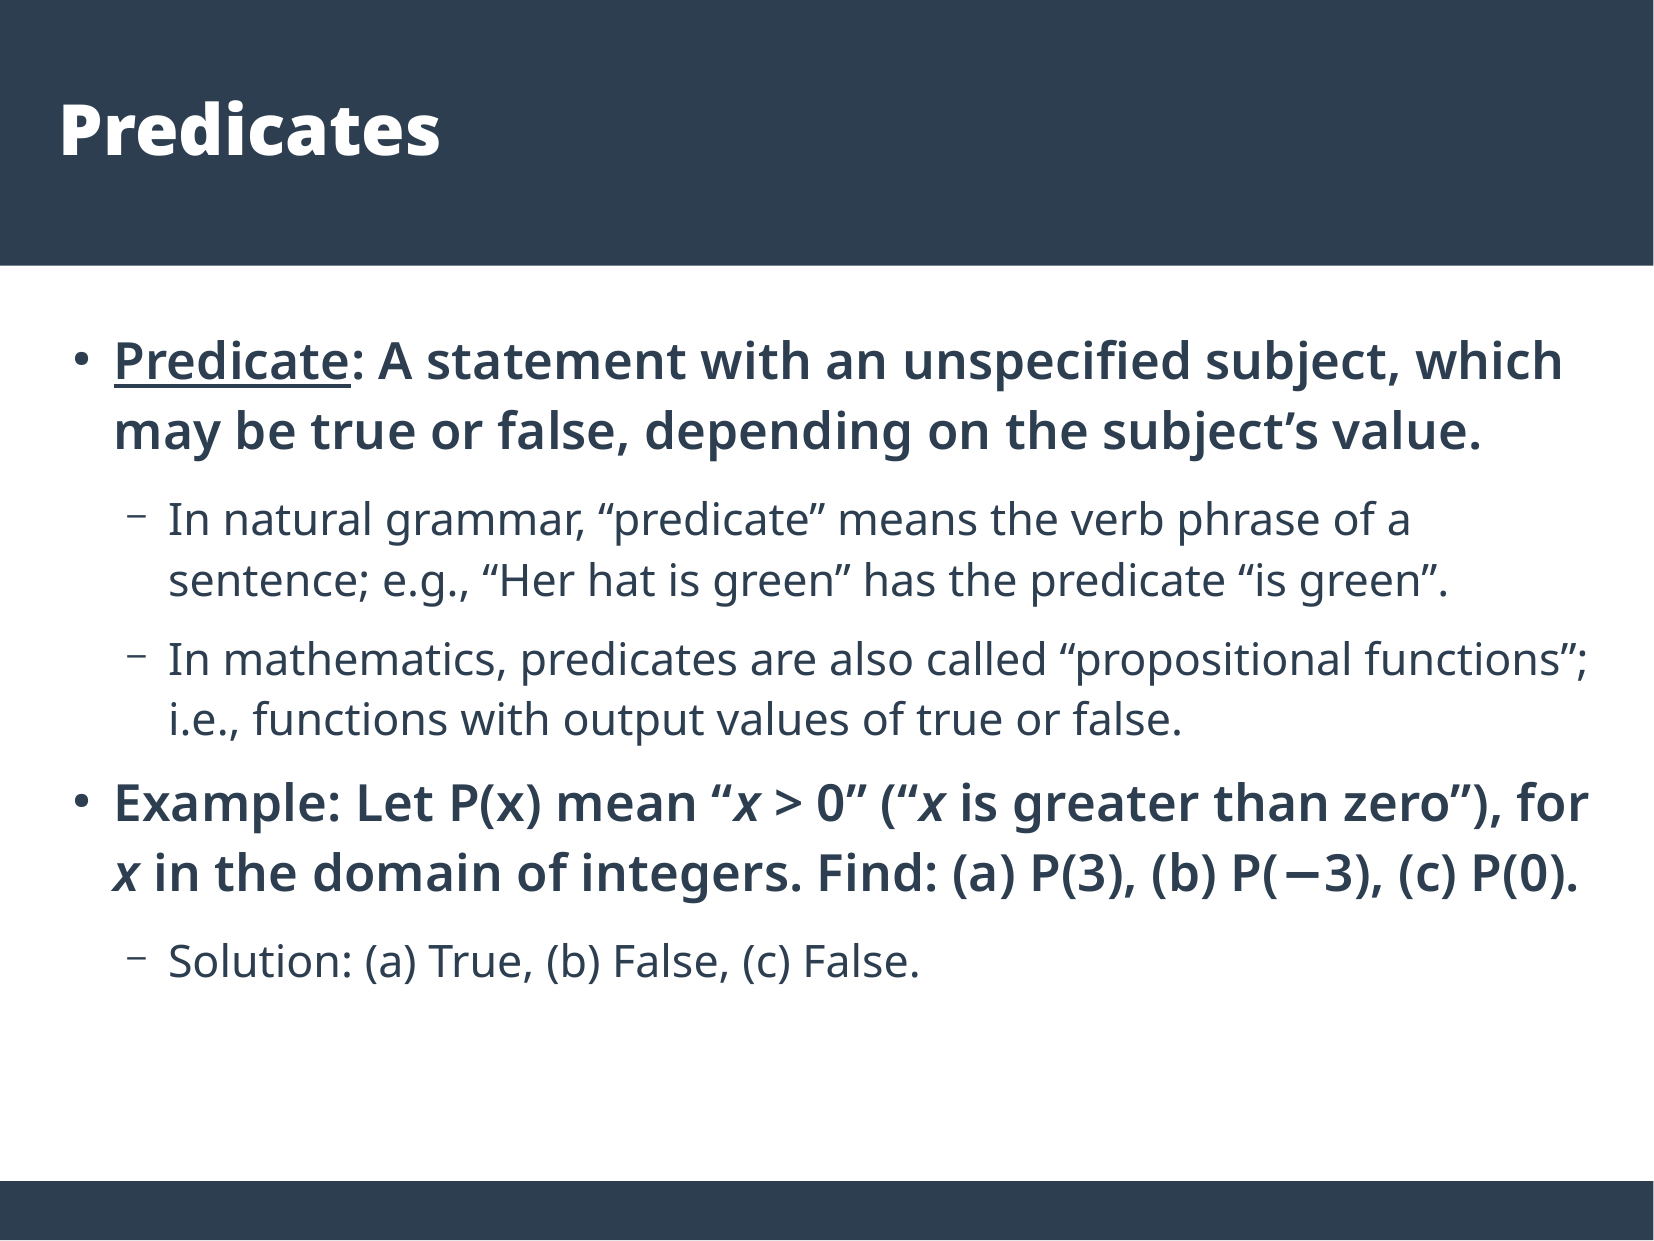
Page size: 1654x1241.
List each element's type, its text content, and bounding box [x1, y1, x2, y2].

title Predicates [59, 49, 1595, 207]
list Predicate: A statement with an unspecified subject, which may be true or false, depending on the subject’s value. In natural grammar, “predicate” means the verb phrase of a sentence; e.g., “Her hat is green” has the predicate “is green”. In mathematics, predicates are also called “propositional functions”; i.e., functions with output values of true or false. Example: Let P(x) mean “x > 0” (“x is greater than zero”), for x in the domain of integers. Find: (a) P(3), (b) P(−3), (c) P(0). Solution: (a) True, (b) False, (c) False. [59, 324, 1595, 1006]
